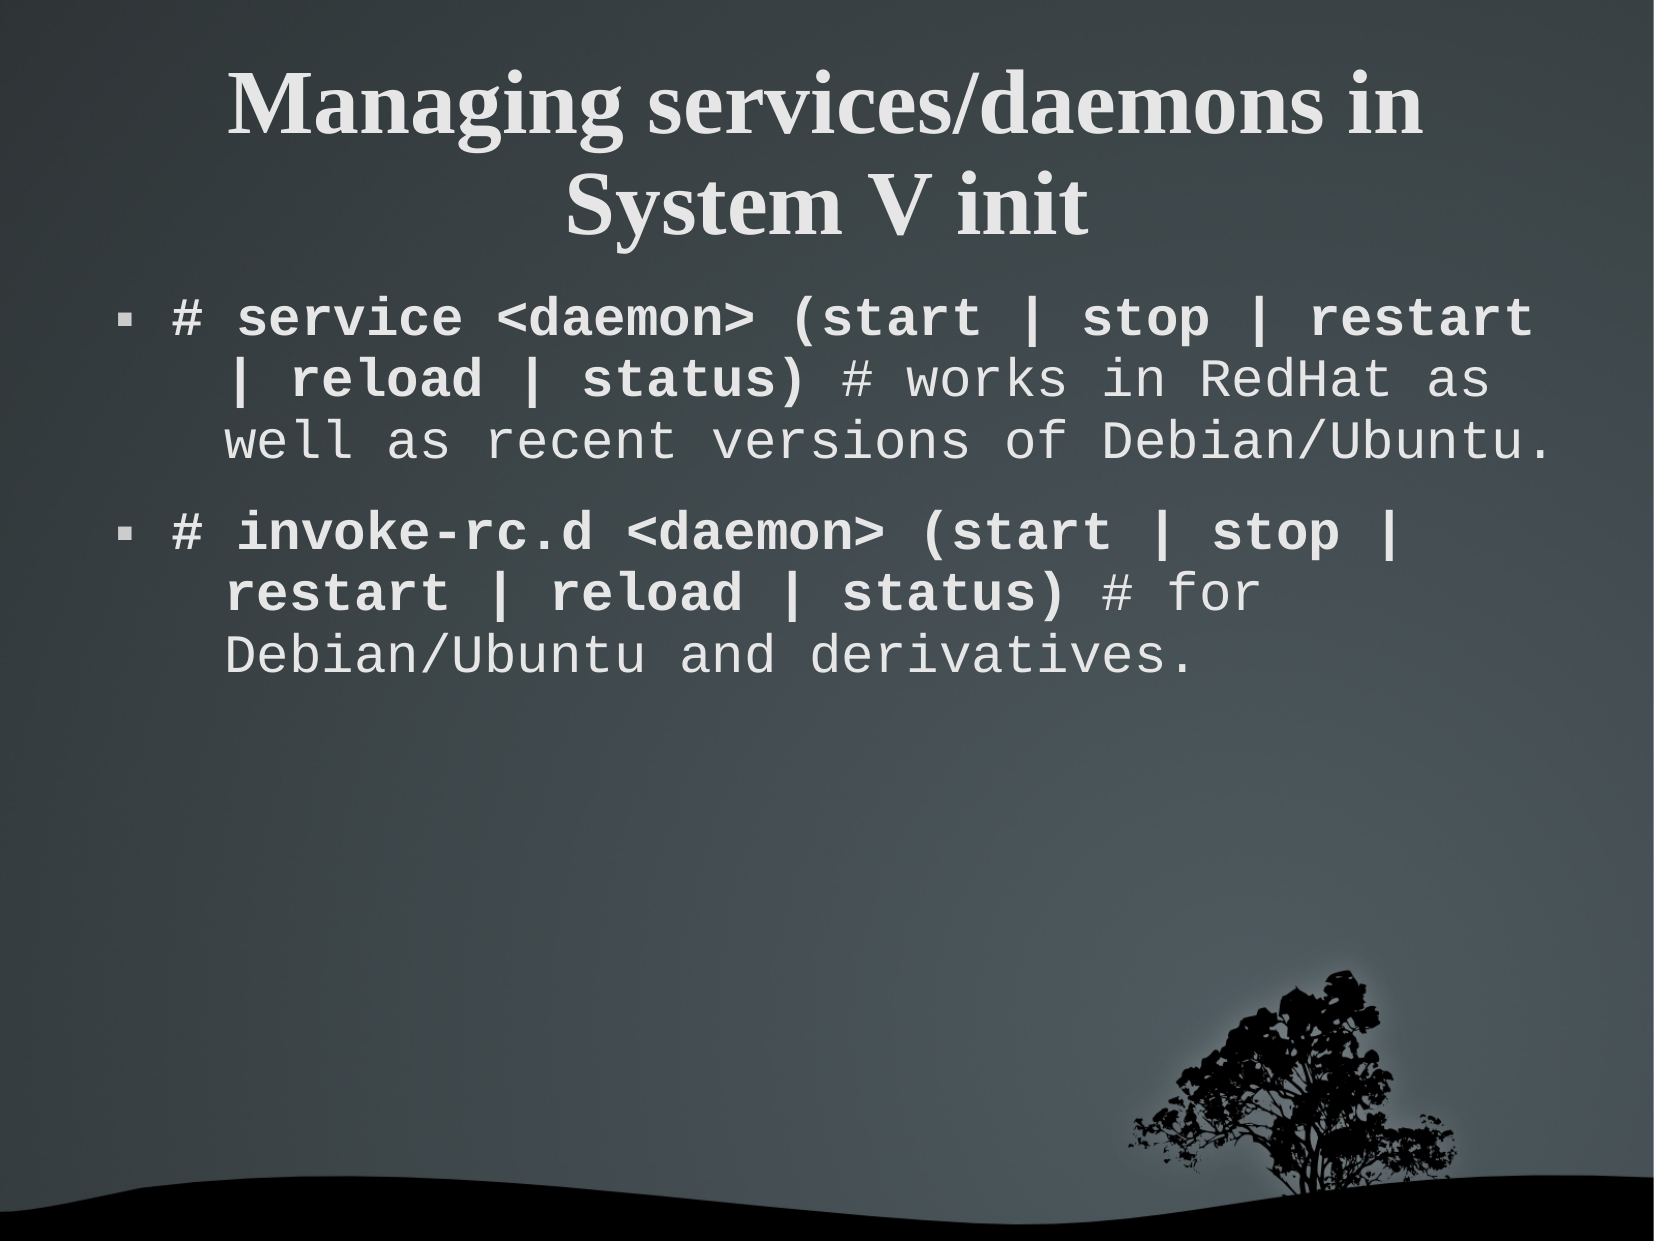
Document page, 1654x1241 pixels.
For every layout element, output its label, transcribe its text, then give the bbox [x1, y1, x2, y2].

title Managing services/daemons in System V init [82, 33, 1571, 273]
list # service <daemon> (start | stop | restart | reload | status) # works in RedHat as well as recent versions of Debian/Ubuntu. # invoke-rc.d <daemon> (start | stop | restart | reload | status) # for Debian/Ubuntu and derivatives. [82, 290, 1571, 1109]
picture [0, 0, 1654, 1241]
